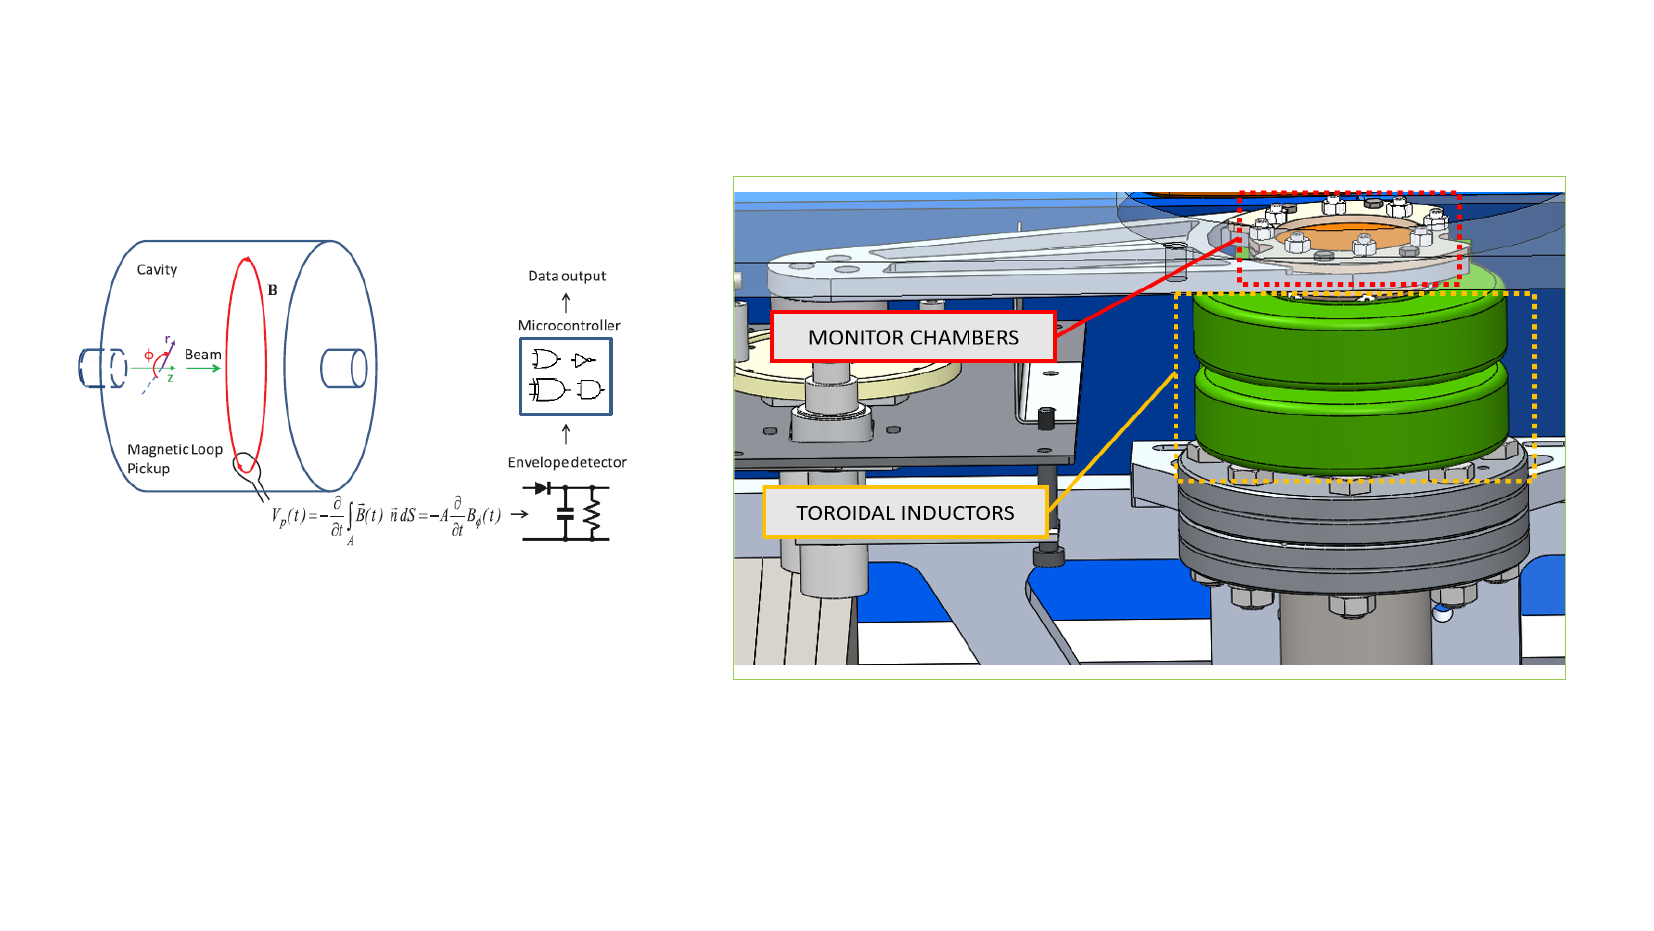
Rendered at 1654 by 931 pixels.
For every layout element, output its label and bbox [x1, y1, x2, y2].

picture [734, 177, 1565, 679]
picture [59, 227, 634, 562]
